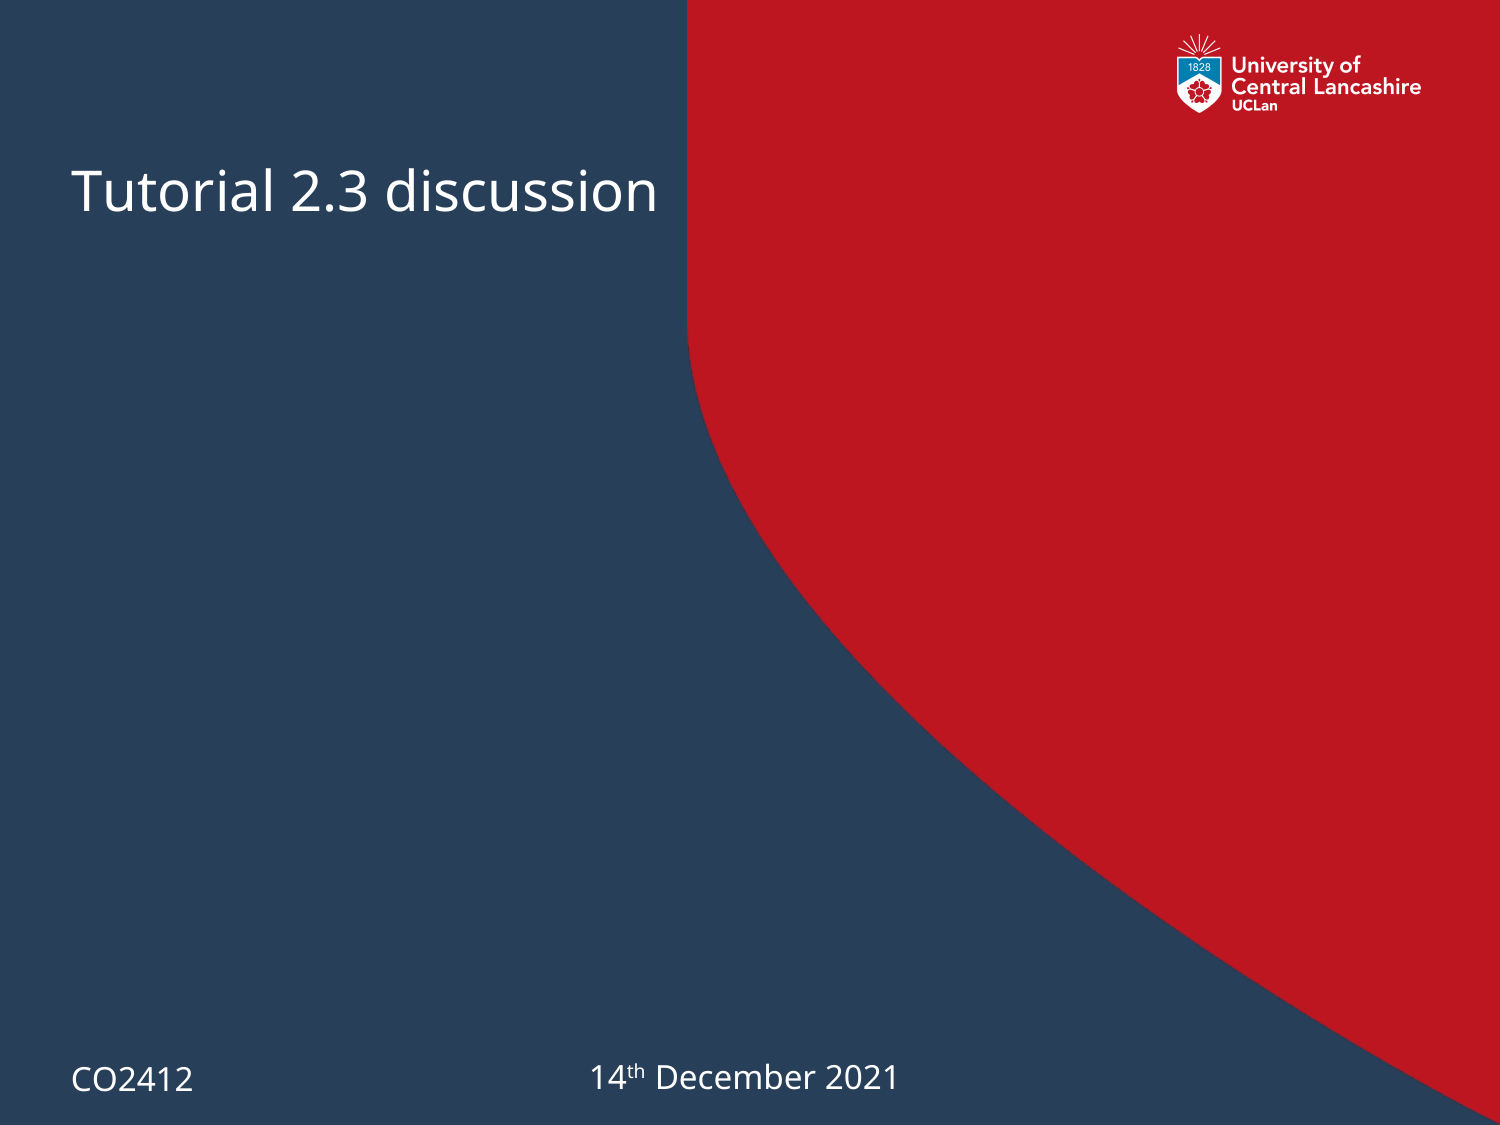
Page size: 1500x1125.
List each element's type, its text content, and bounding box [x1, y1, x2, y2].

picture [687, 0, 1500, 1125]
text_box Tutorial 2.3 discussion [56, 68, 1185, 310]
